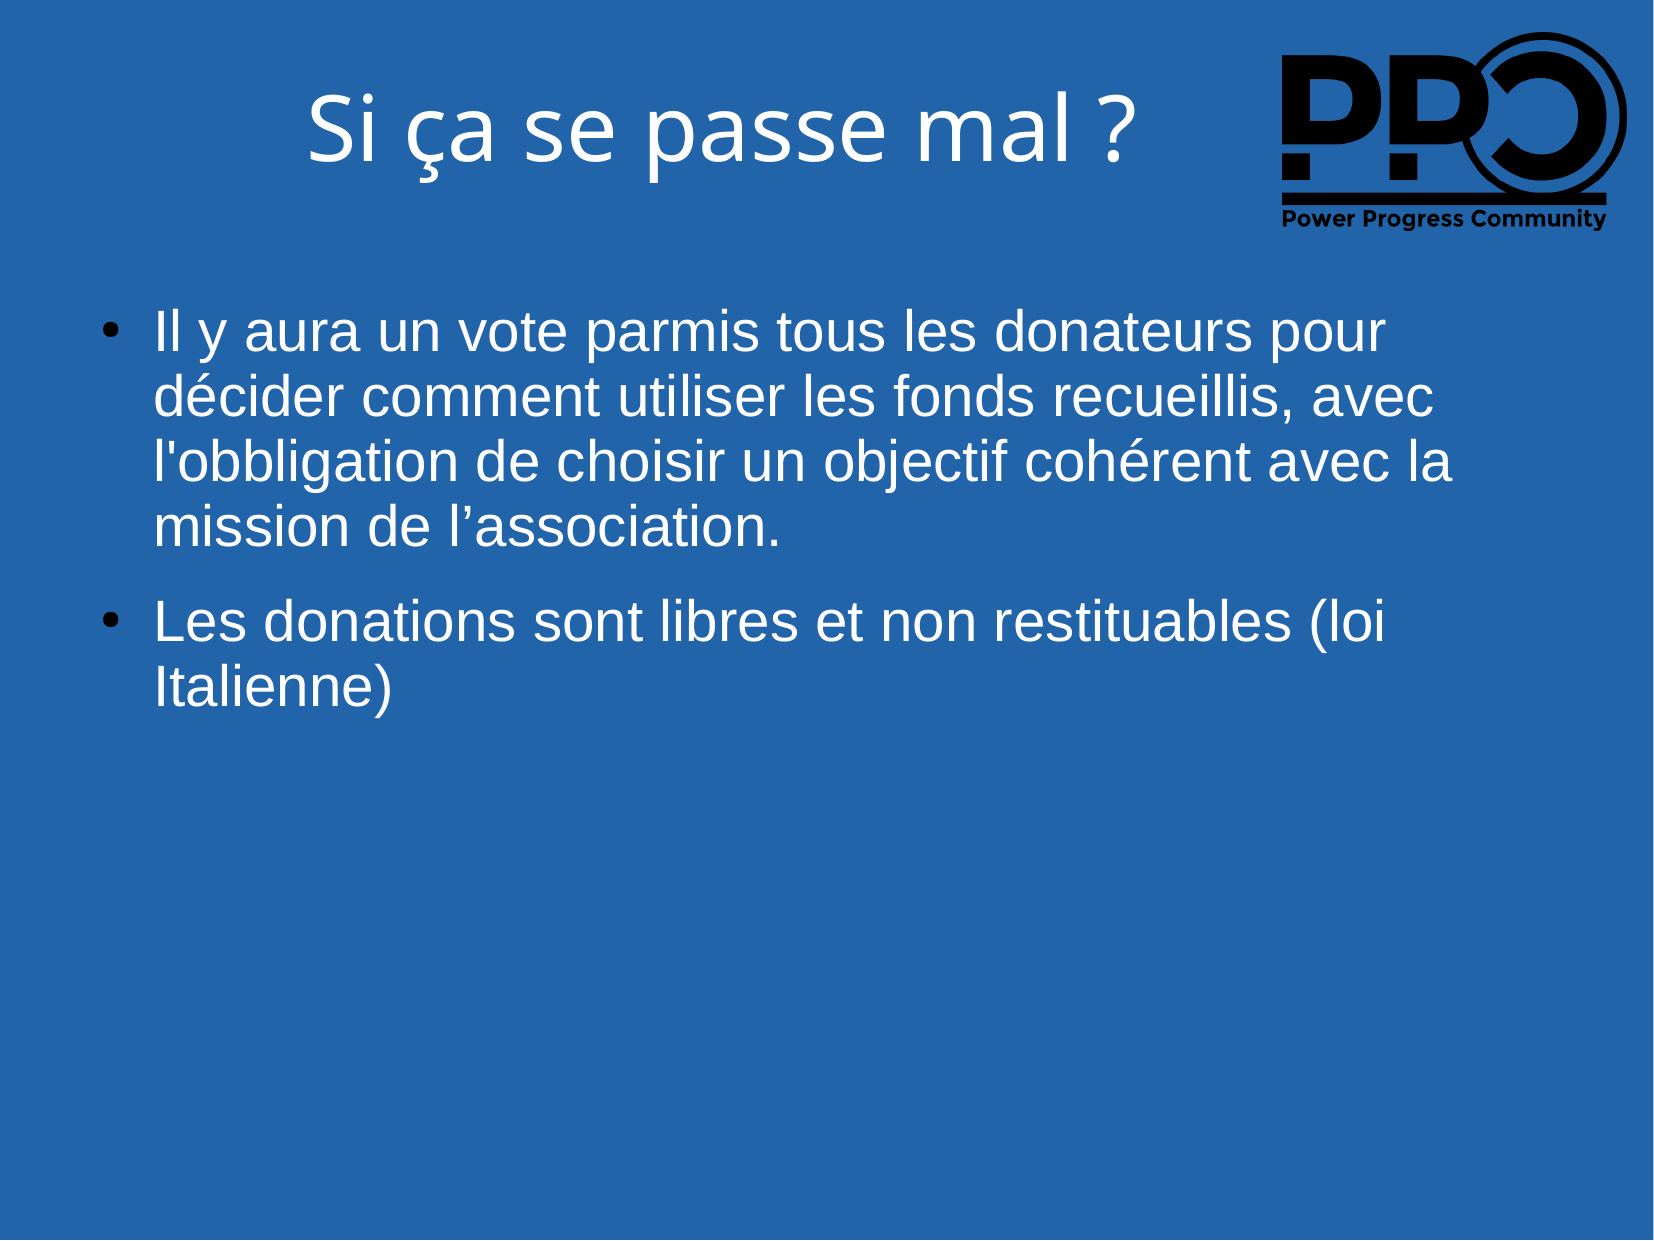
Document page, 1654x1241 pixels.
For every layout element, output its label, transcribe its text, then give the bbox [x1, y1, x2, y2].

picture [1282, 32, 1627, 232]
title Si ça se passe mal ? [180, 18, 1264, 234]
list Il y aura un vote parmis tous les donateurs pour décider comment utiliser les fonds recueillis, avec l'obbligation de choisir un objectif cohérent avec la mission de l’association. Les donations sont libres et non restituables (loi Italienne) [82, 299, 1571, 1192]
